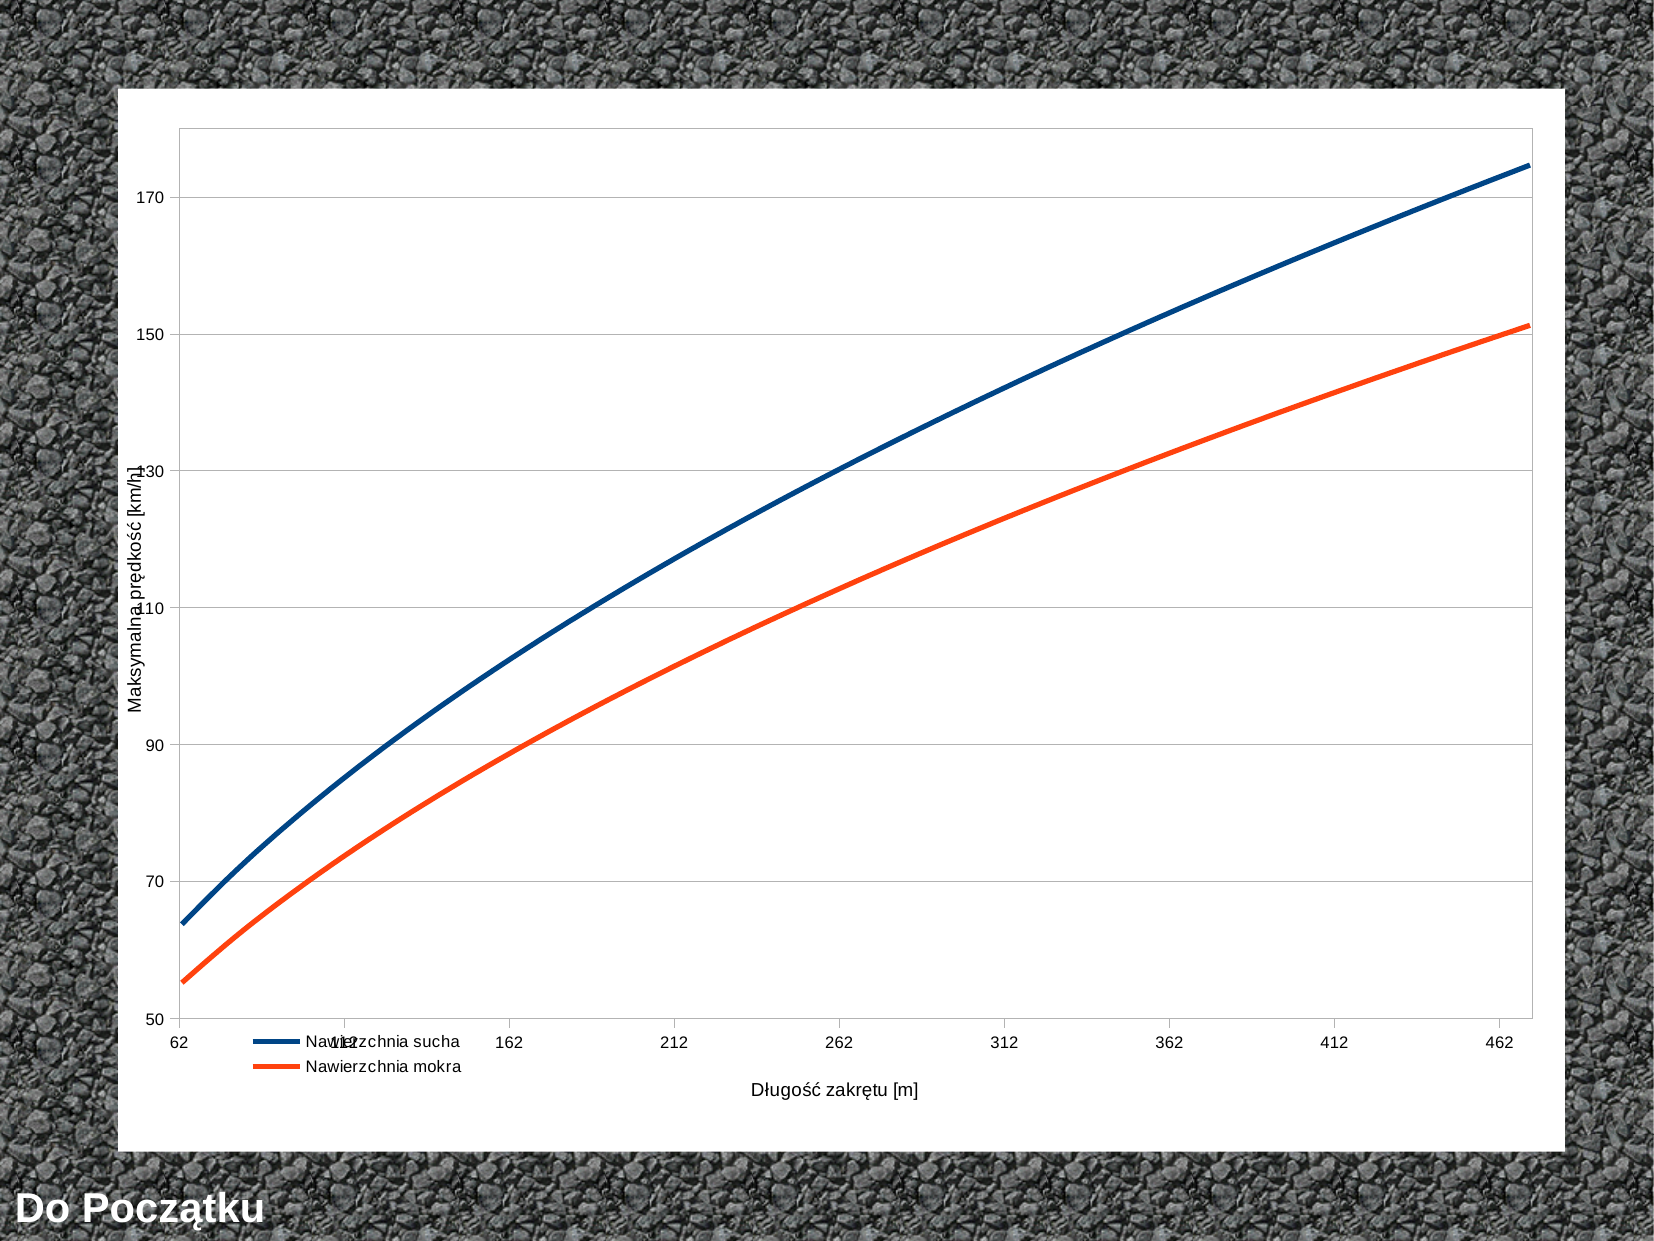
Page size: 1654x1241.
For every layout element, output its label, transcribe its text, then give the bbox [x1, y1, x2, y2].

picture [0, 0, 1654, 1241]
text_box Do Początku [0, 1177, 296, 1241]
chart [118, 88, 1565, 1152]
